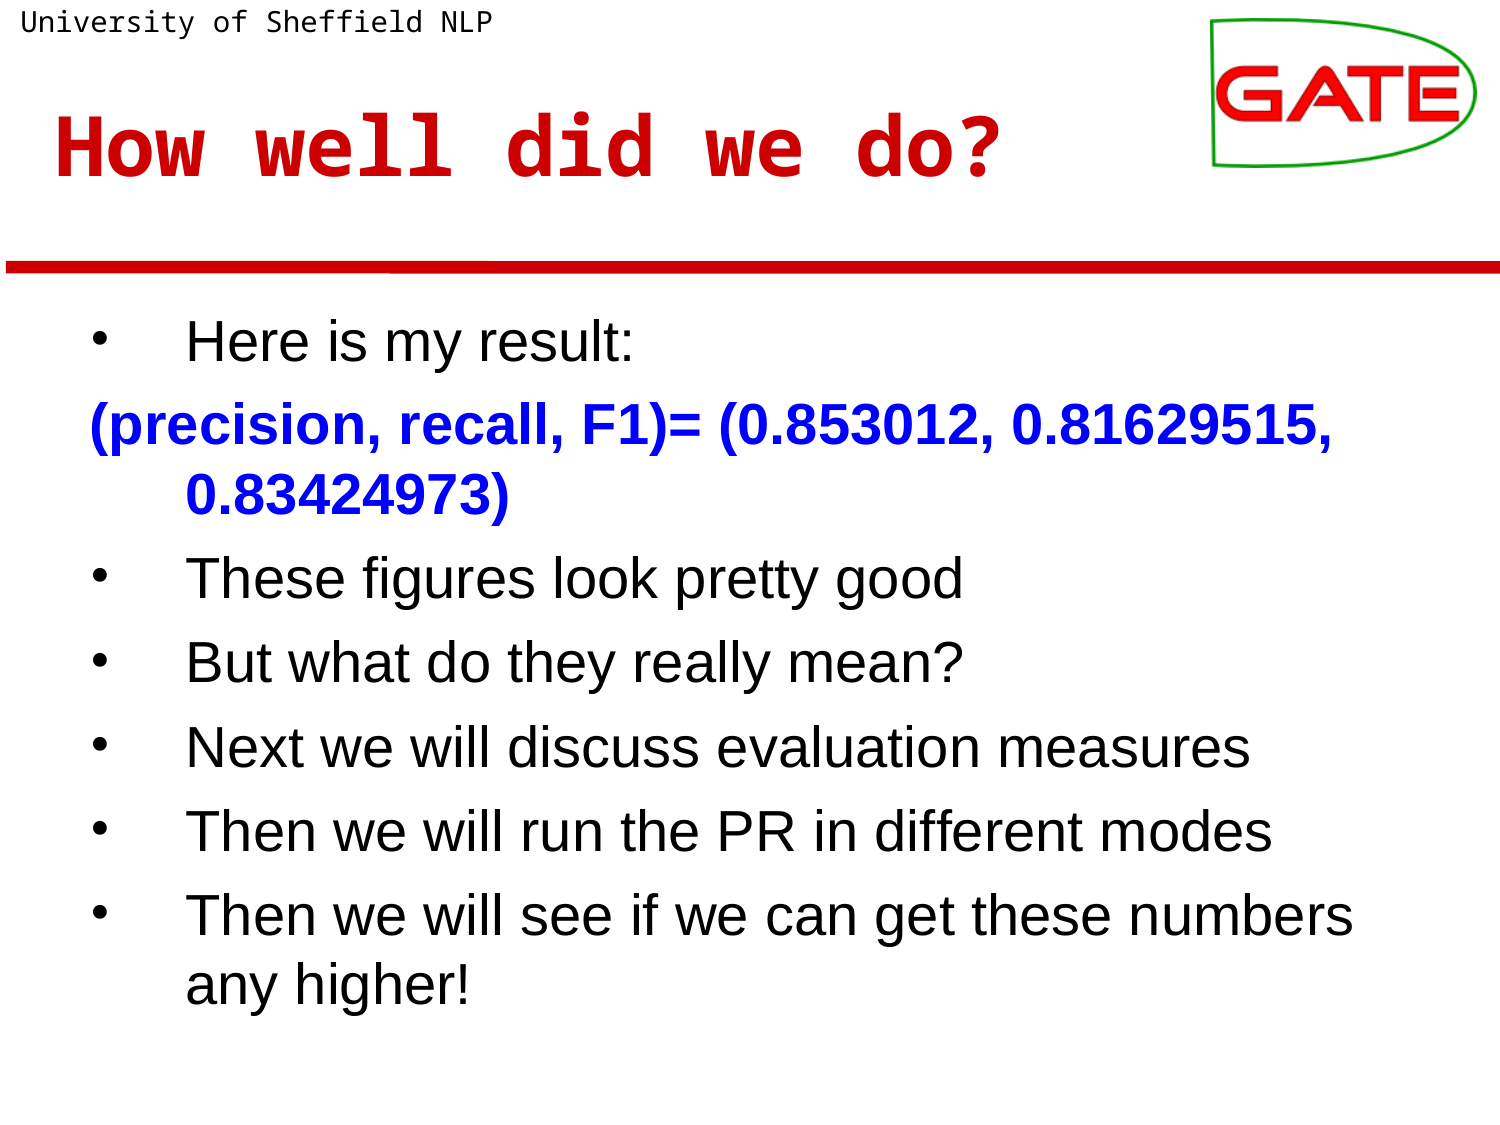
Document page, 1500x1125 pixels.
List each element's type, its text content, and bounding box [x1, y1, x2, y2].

title How well did we do? [41, 30, 1391, 262]
list Here is my result: (precision, recall, F1)= (0.853012, 0.81629515, 0.83424973) These figures look pretty good But what do they really mean? Next we will discuss evaluation measures Then we will run the PR in different modes Then we will see if we can get these numbers any higher! [75, 295, 1425, 1034]
picture [1210, 18, 1477, 168]
